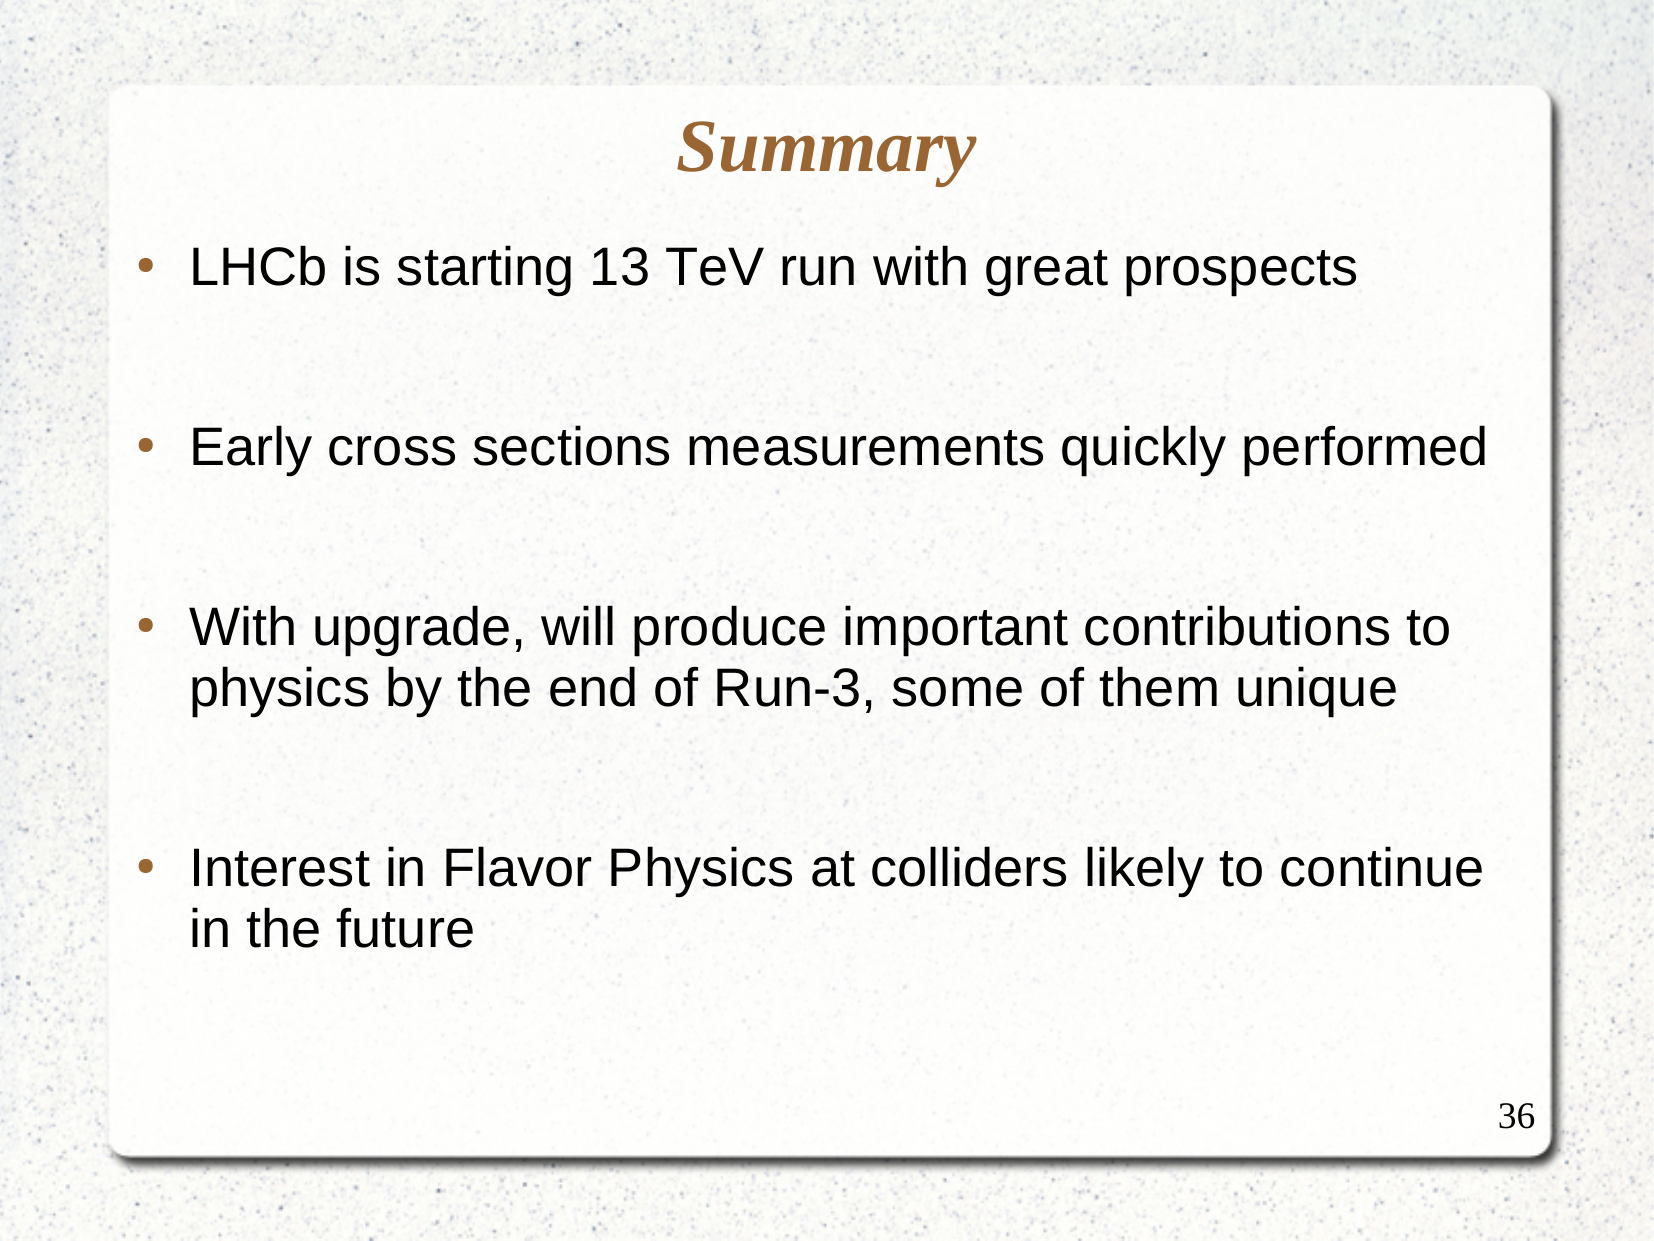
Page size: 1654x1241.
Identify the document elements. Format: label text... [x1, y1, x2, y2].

picture [0, 0, 1654, 1241]
title Summary [118, 96, 1536, 196]
list LHCb is starting 13 TeV run with great prospects Early cross sections measurements quickly performed With upgrade, will produce important contributions to physics by the end of Run-3, some of them unique Interest in Flavor Physics at colliders likely to continue in the future [118, 236, 1533, 1111]
